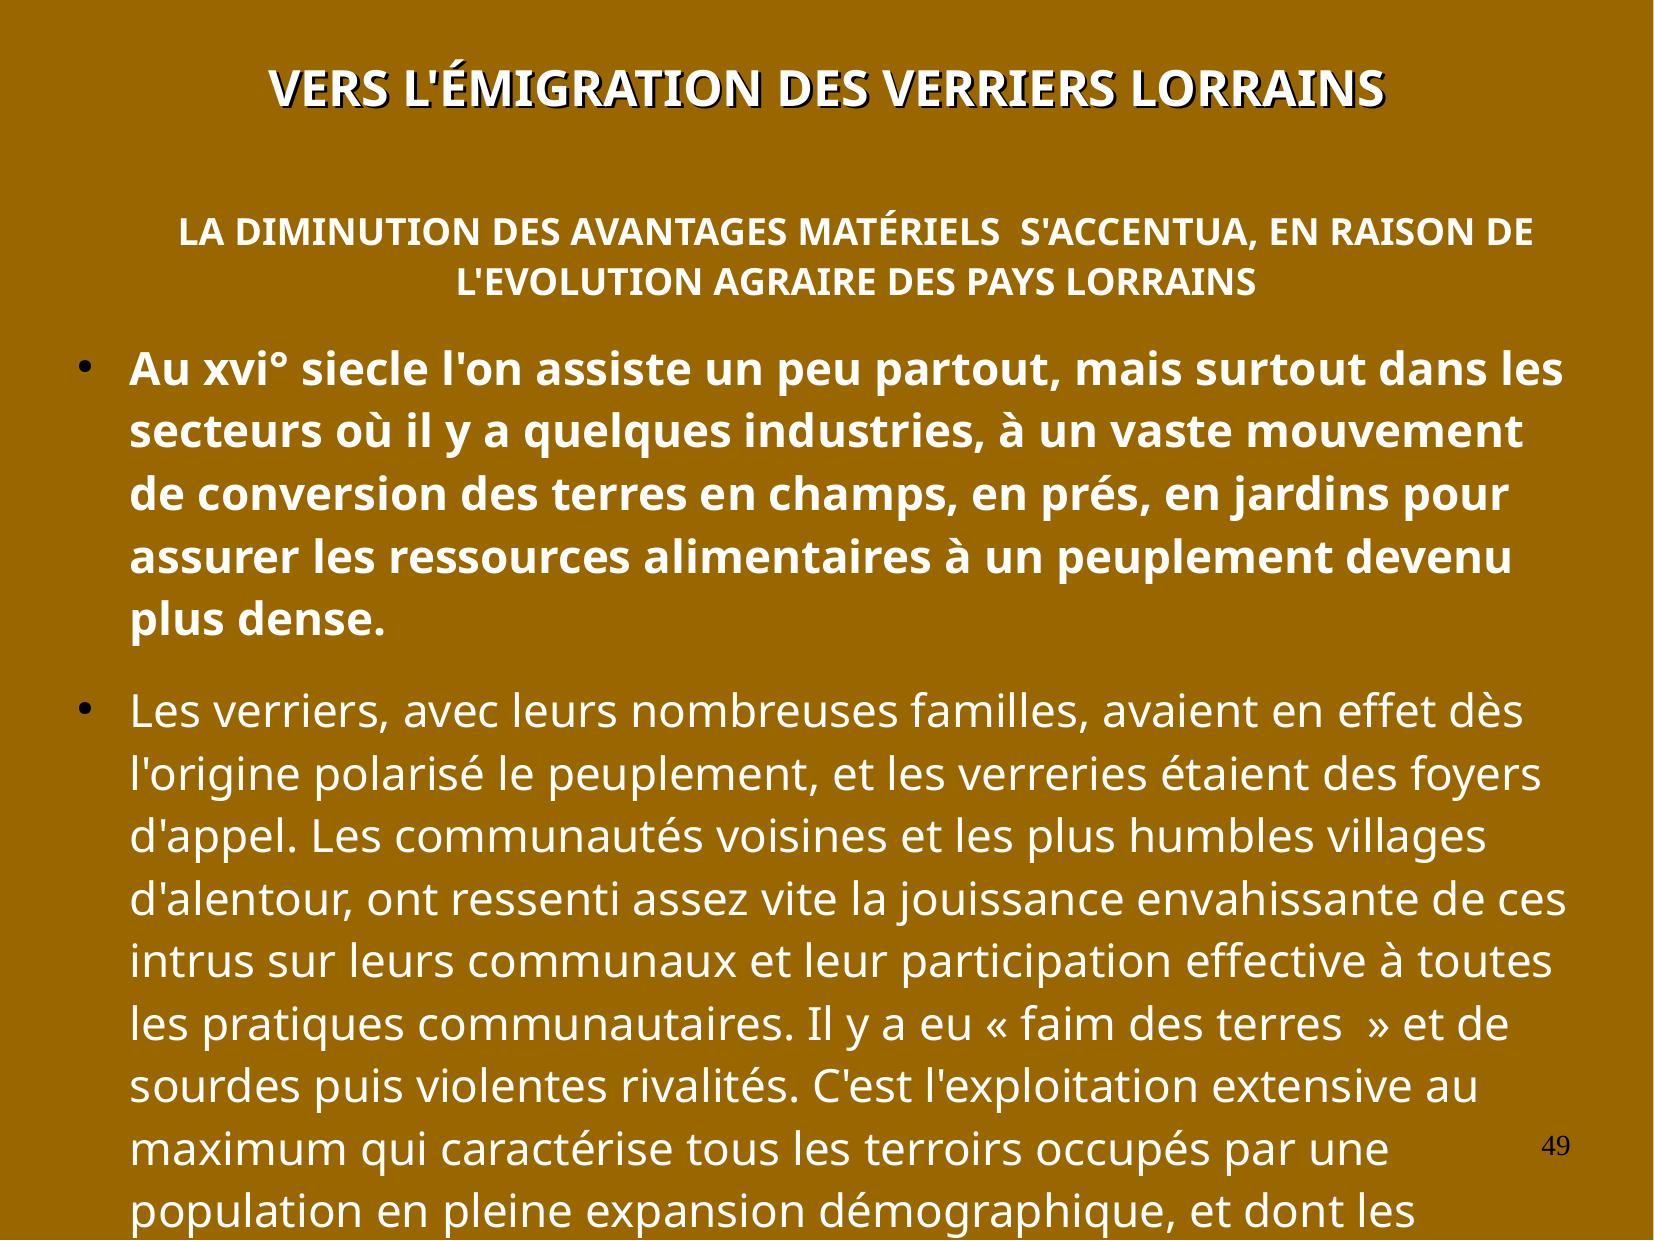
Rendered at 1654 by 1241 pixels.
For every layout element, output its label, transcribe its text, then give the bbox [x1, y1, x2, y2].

title VERS L'ÉMIGRATION DES VERRIERS LORRAINS [82, 19, 1571, 154]
list LA DIMINUTION DES AVANTAGES MATÉRIELS S'ACCENTUA, EN RAISON DE L'EVOLUTION AGRAIRE DES PAYS LORRAINS Au xvi° siecle l'on assiste un peu partout, mais surtout dans les secteurs où il y a quelques industries, à un vaste mouvement de conversion des terres en champs, en prés, en jardins pour assurer les ressources alimentaires à un peuplement devenu plus dense. Les verriers, avec leurs nombreuses familles, avaient en effet dès l'origine polarisé le peuplement, et les verreries étaient des foyers d'appel. Les communautés voisines et les plus humbles villages d'alentour, ont ressenti assez vite la jouissance envahissante de ces intrus sur leurs communaux et leur participation effective à toutes les pratiques communautaires. Il y a eu « faim des terres » et de sourdes puis violentes rivalités. C'est l'exploitation extensive au maximum qui caractérise tous les terroirs occupés par une population en pleine expansion démographique, et dont les besoins sont par là même accrus. [59, 204, 1583, 1241]
